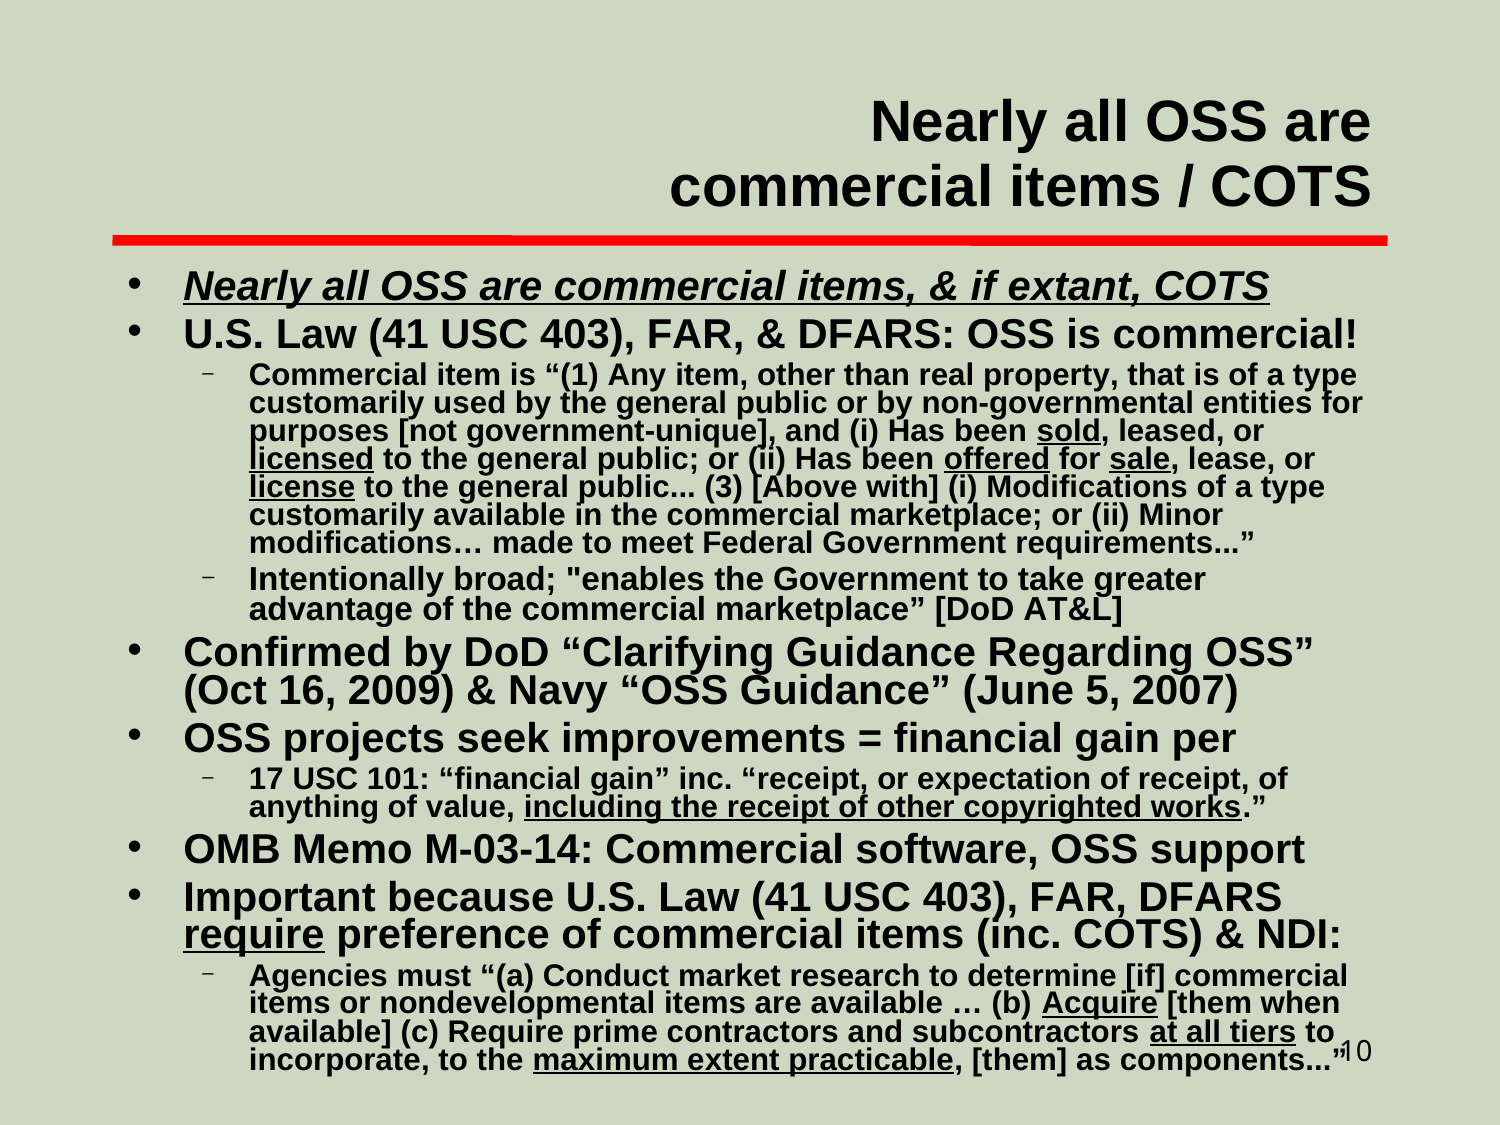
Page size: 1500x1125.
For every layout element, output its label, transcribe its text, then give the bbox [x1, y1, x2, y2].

list Nearly all OSS are commercial items, & if extant, COTS U.S. Law (41 USC 403), FAR, & DFARS: OSS is commercial! Commercial item is “(1) Any item, other than real property, that is of a type customarily used by the general public or by non-governmental entities for purposes [not government-unique], and (i) Has been sold, leased, or licensed to the general public; or (ii) Has been offered for sale, lease, or license to the general public... (3) [Above with] (i) Modifications of a type customarily available in the commercial marketplace; or (ii) Minor modifications… made to meet Federal Government requirements...” Intentionally broad; "enables the Government to take greater advantage of the commercial marketplace” [DoD AT&L] Confirmed by DoD “Clarifying Guidance Regarding OSS” (Oct 16, 2009) & Navy “OSS Guidance” (June 5, 2007) OSS projects seek improvements = financial gain per 17 USC 101: “financial gain” inc. “receipt, or expectation of receipt, of anything of value, including the receipt of other copyrighted works.” OMB Memo M-03-14: Commercial software, OSS support Important because U.S. Law (41 USC 403), FAR, DFARS require preference of commercial items (inc. COTS) & NDI: Agencies must “(a) Conduct market research to determine [if] commercial items or nondevelopmental items are available … (b) Acquire [them when available] (c) Require prime contractors and subcontractors at all tiers to incorporate, to the maximum extent practicable, [them] as components...” [112, 262, 1388, 1088]
title Nearly all OSS are commercial items / COTS [337, 81, 1388, 228]
